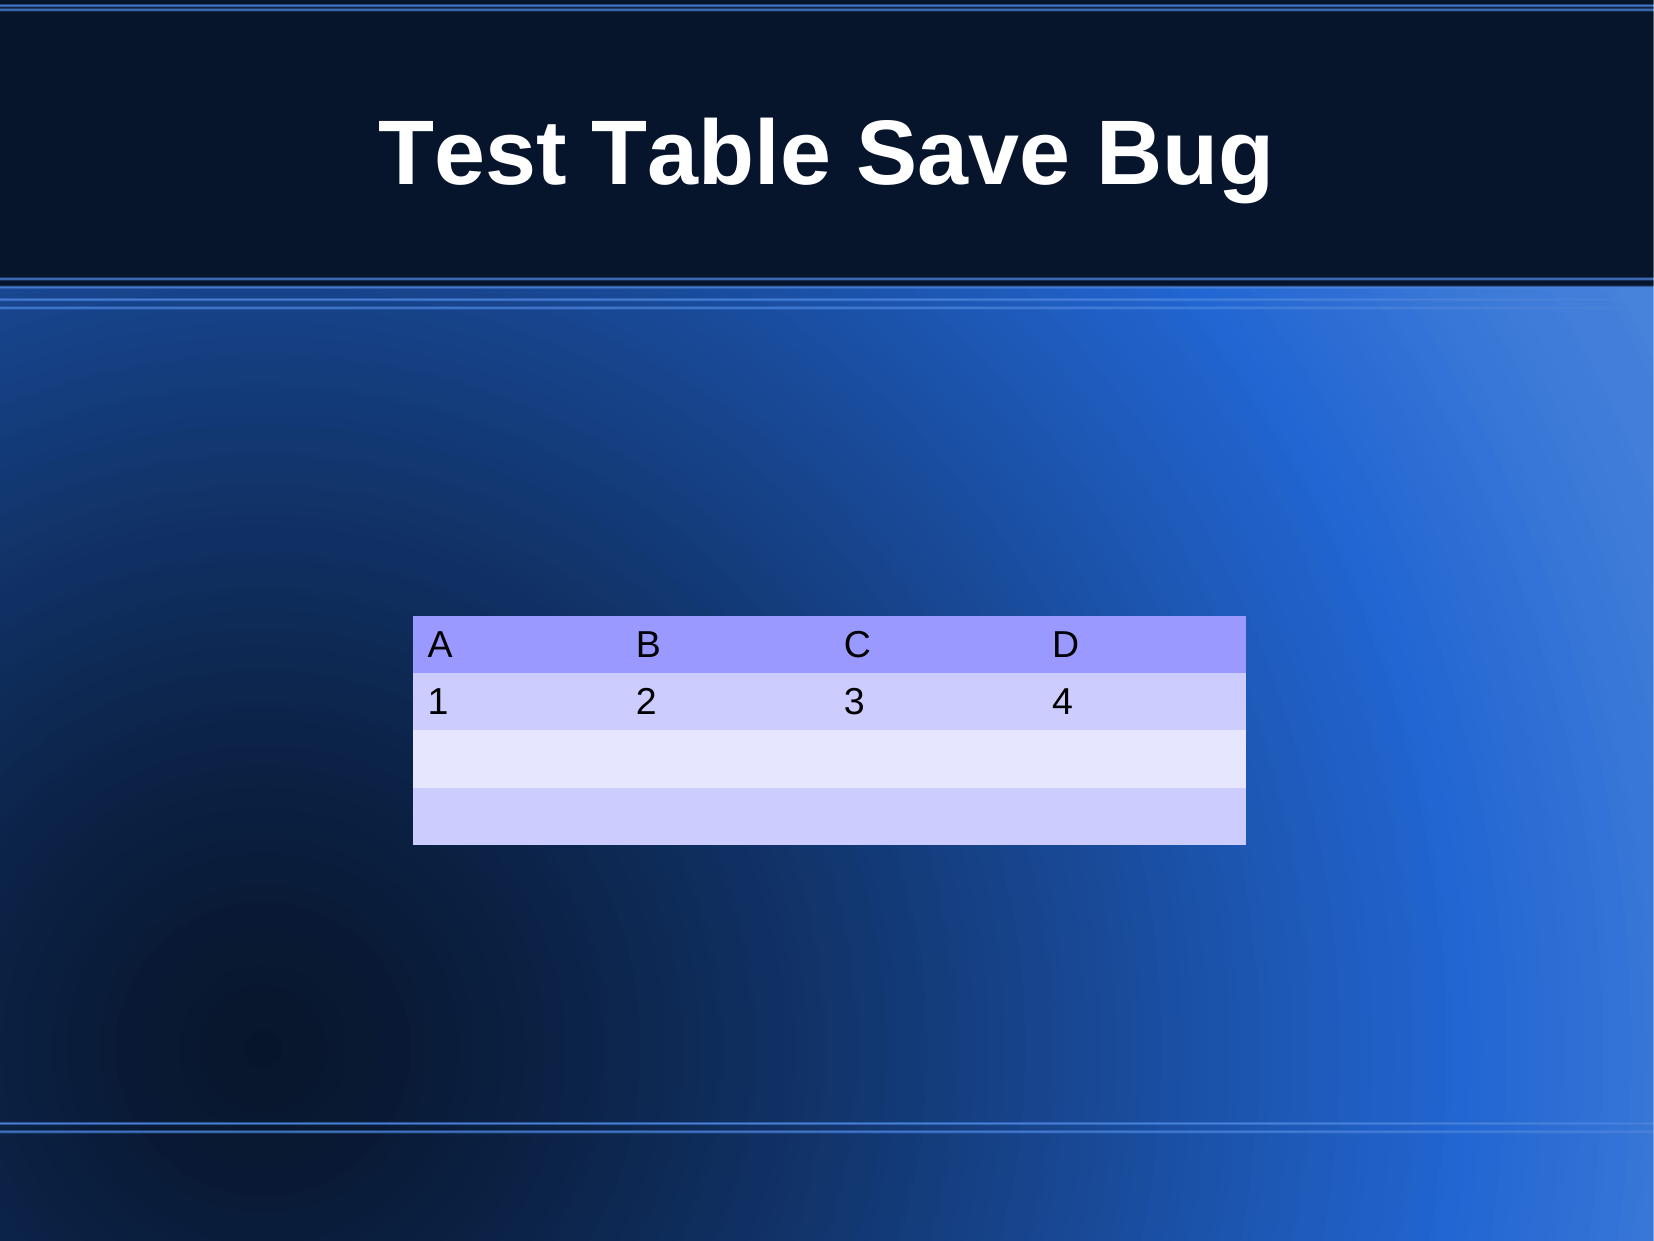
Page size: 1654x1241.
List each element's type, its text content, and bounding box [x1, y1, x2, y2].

table_cell [621, 788, 829, 845]
table_cell [1037, 730, 1246, 788]
table_cell [829, 730, 1037, 788]
table_cell [621, 730, 829, 788]
table_cell [413, 730, 621, 788]
table_cell 4 [1037, 673, 1246, 730]
table_cell [829, 788, 1037, 845]
table_cell [413, 788, 621, 845]
table_header A [413, 616, 621, 673]
table_cell 1 [413, 673, 621, 730]
title Test Table Save Bug [82, 49, 1571, 257]
table_cell 2 [621, 673, 829, 730]
table_cell [1037, 788, 1246, 845]
table_cell 3 [829, 673, 1037, 730]
picture [0, 0, 1654, 1241]
table_header C [829, 616, 1037, 673]
table_header D [1037, 616, 1246, 673]
table_header B [621, 616, 829, 673]
